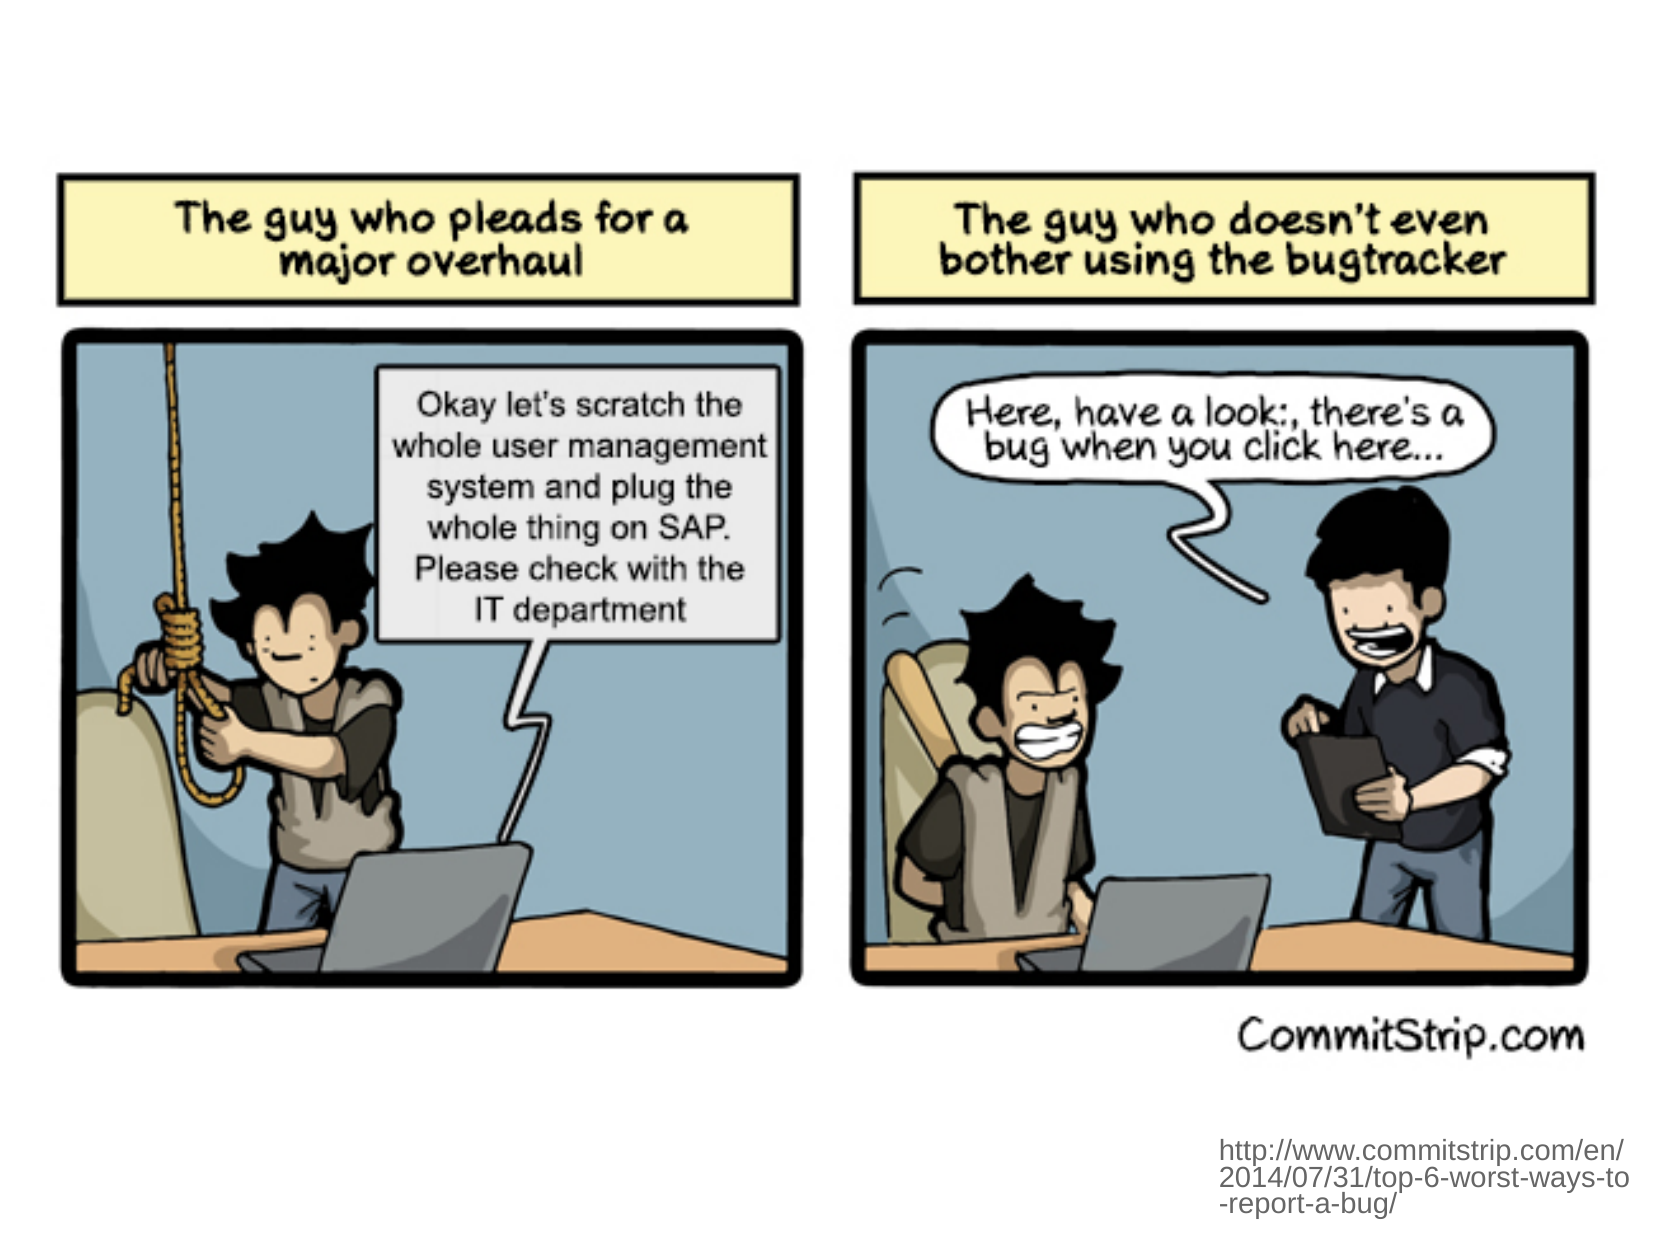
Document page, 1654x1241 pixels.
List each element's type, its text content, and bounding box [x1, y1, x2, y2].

text_box http://www.commitstrip.com/en/2014/07/31/top-6-worst-ways-to-report-a-bug/ [1203, 1127, 1652, 1241]
picture [1, 139, 1653, 1101]
